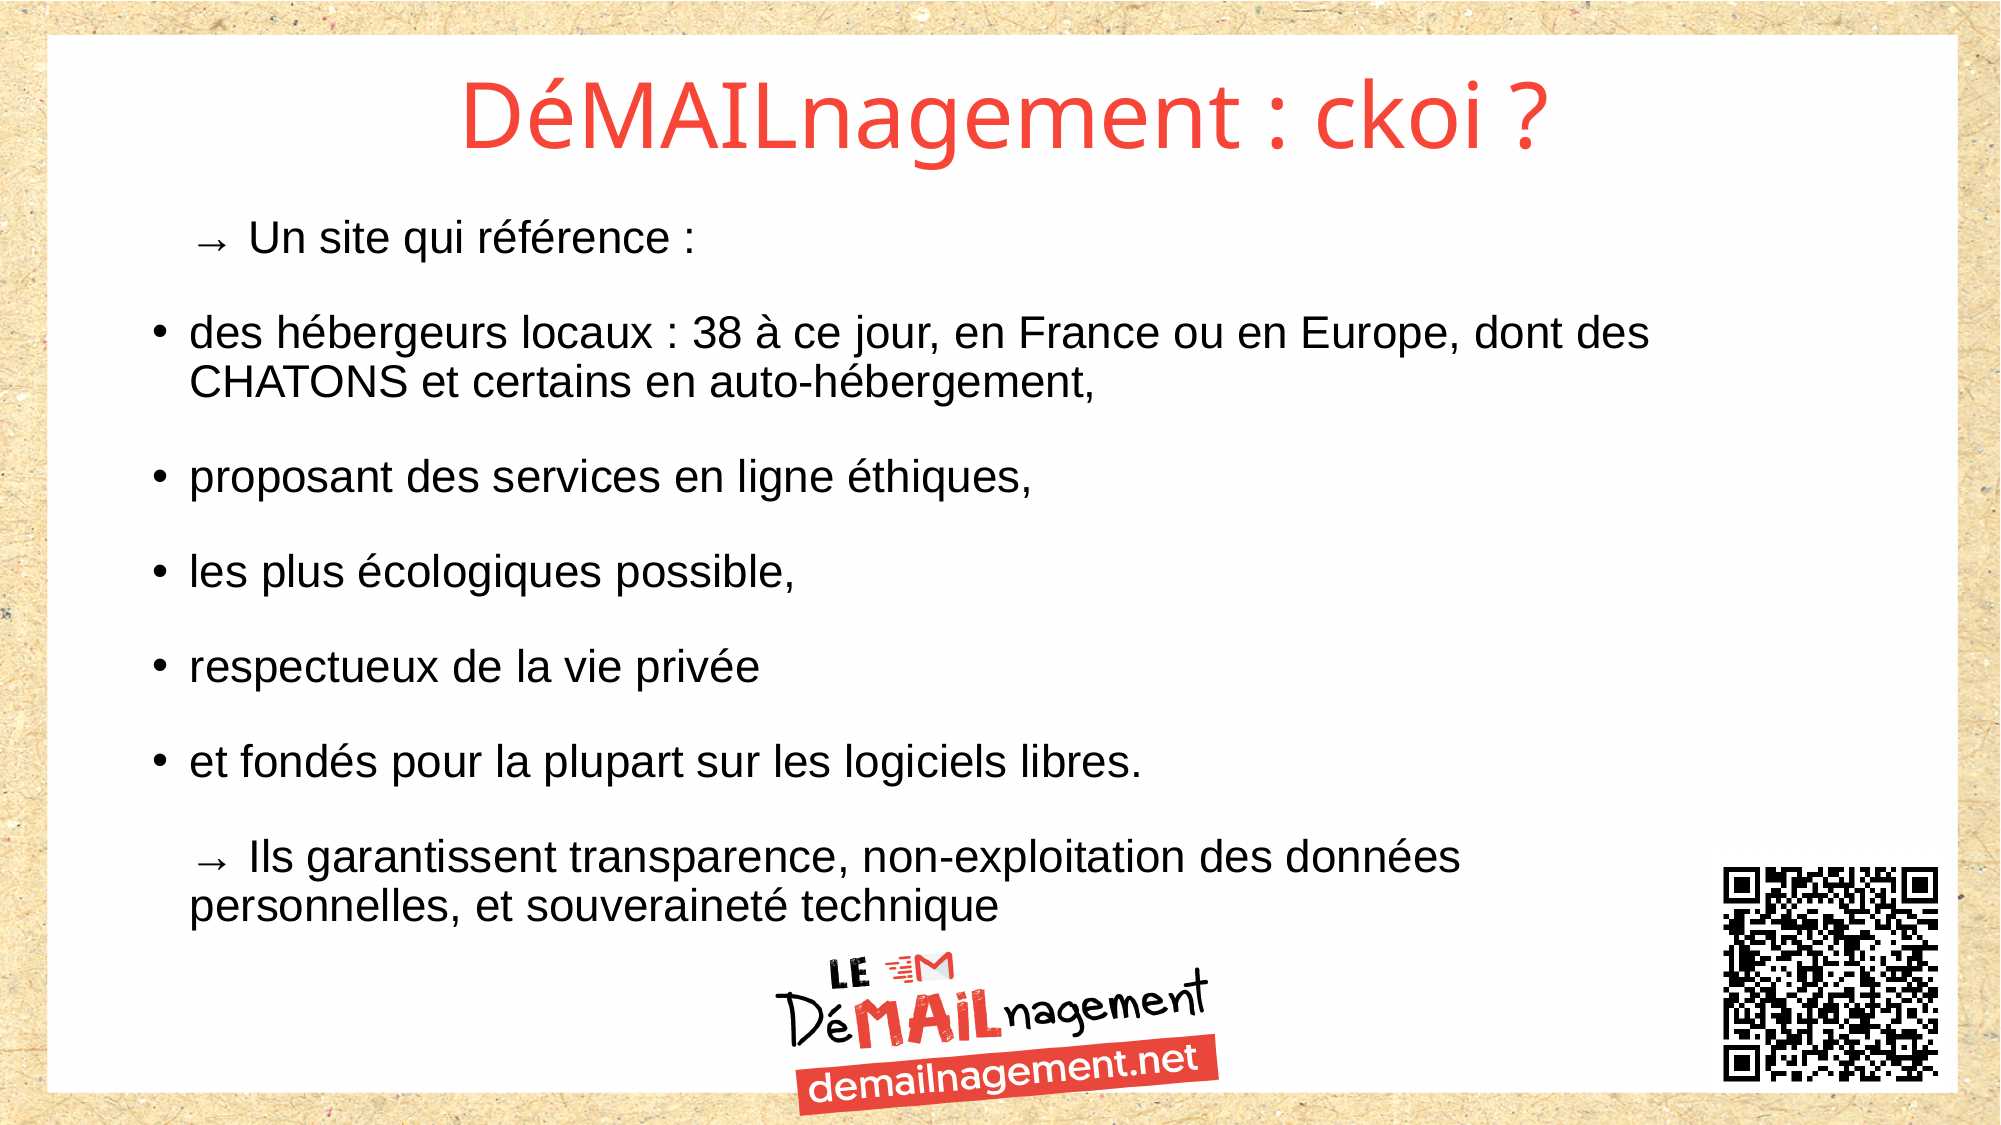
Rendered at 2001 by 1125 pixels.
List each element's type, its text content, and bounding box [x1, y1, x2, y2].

list → Un site qui référence : des hébergeurs locaux : 38 à ce jour, en France ou en Europe, dont des CHATONS et certains en auto-hébergement, proposant des services en ligne éthiques, les plus écologiques possible, respectueux de la vie privée et fondés pour la plupart sur les logiciels libres. → Ils garantissent transparence, non-exploitation des données personnelles, et souveraineté technique [137, 206, 1863, 945]
picture [0, 1, 2001, 1125]
title DéMAILnagement : ckoi ? [59, 59, 1950, 172]
